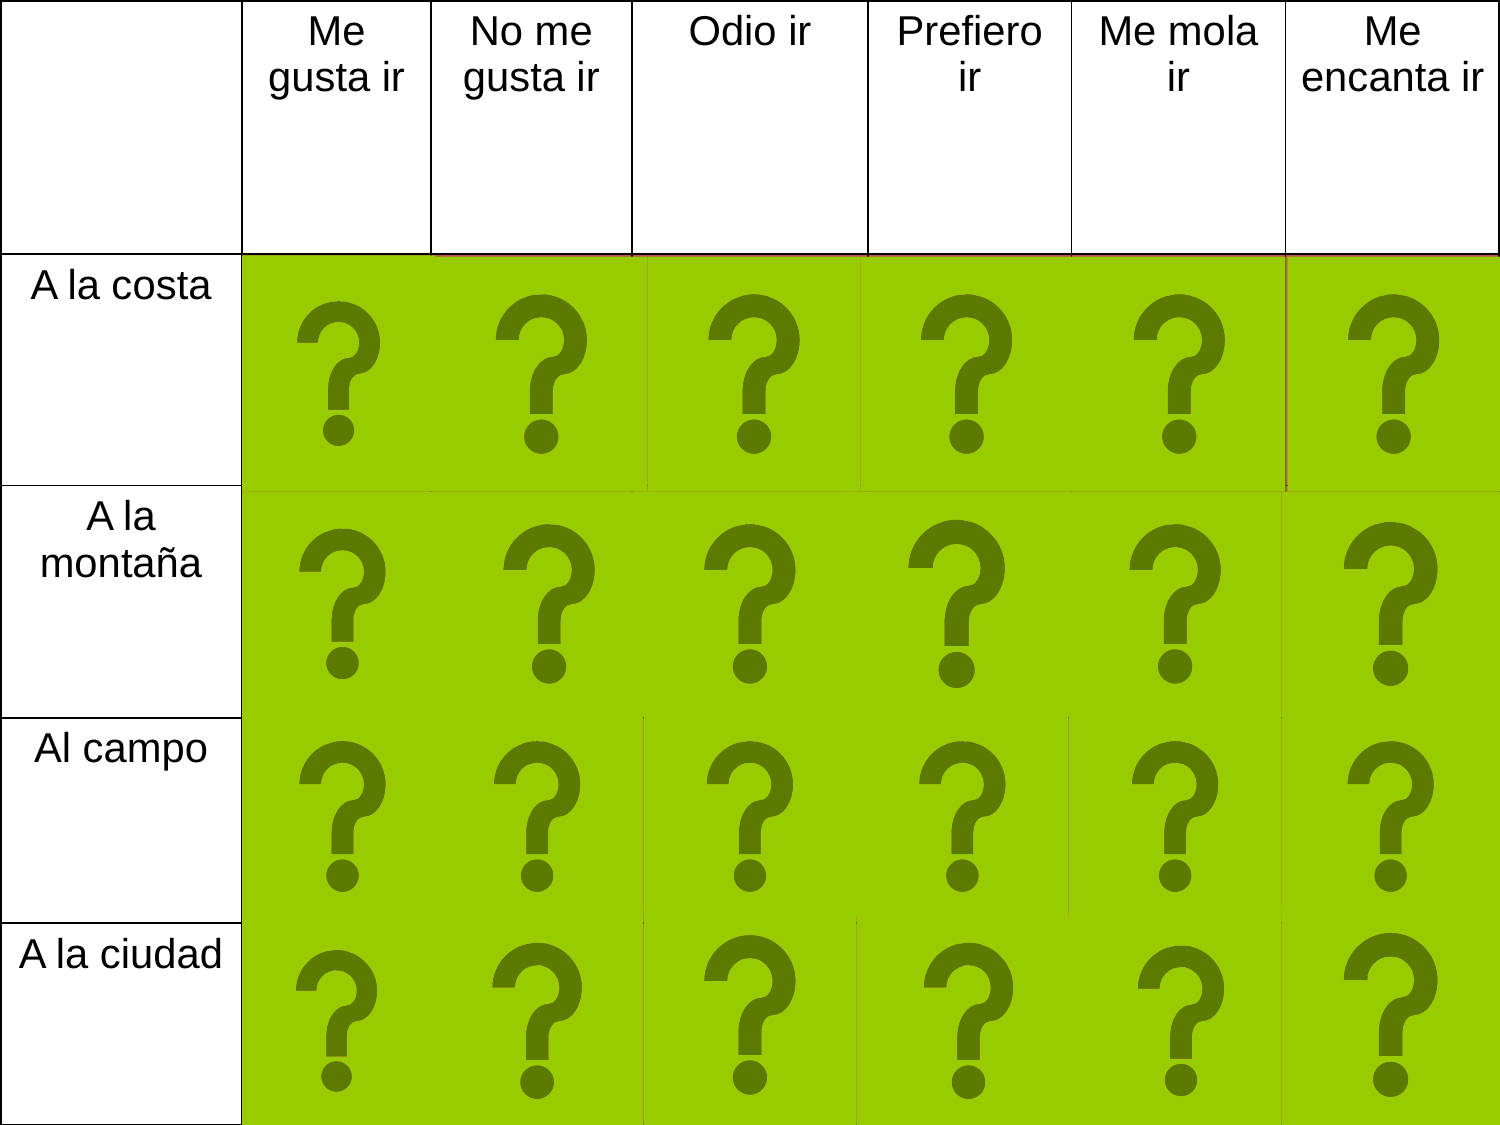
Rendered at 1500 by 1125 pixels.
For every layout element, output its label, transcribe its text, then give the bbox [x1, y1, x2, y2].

table_cell A la ciudad [2, 924, 241, 1124]
table_header Prefiero ir [869, 2, 1071, 253]
table_header No me gusta ir [432, 2, 631, 253]
table_cell A la costa [2, 255, 241, 485]
table_cell A la montaña [2, 486, 241, 717]
table_cell Al campo [2, 719, 241, 922]
table_header Me gusta ir [243, 2, 430, 253]
table_header [2, 2, 241, 253]
table_header Odio ir [633, 2, 867, 253]
table_header Me mola ir [1072, 2, 1285, 253]
table_header Me encanta ir [1286, 2, 1498, 253]
text_box [242, 255, 1500, 1125]
